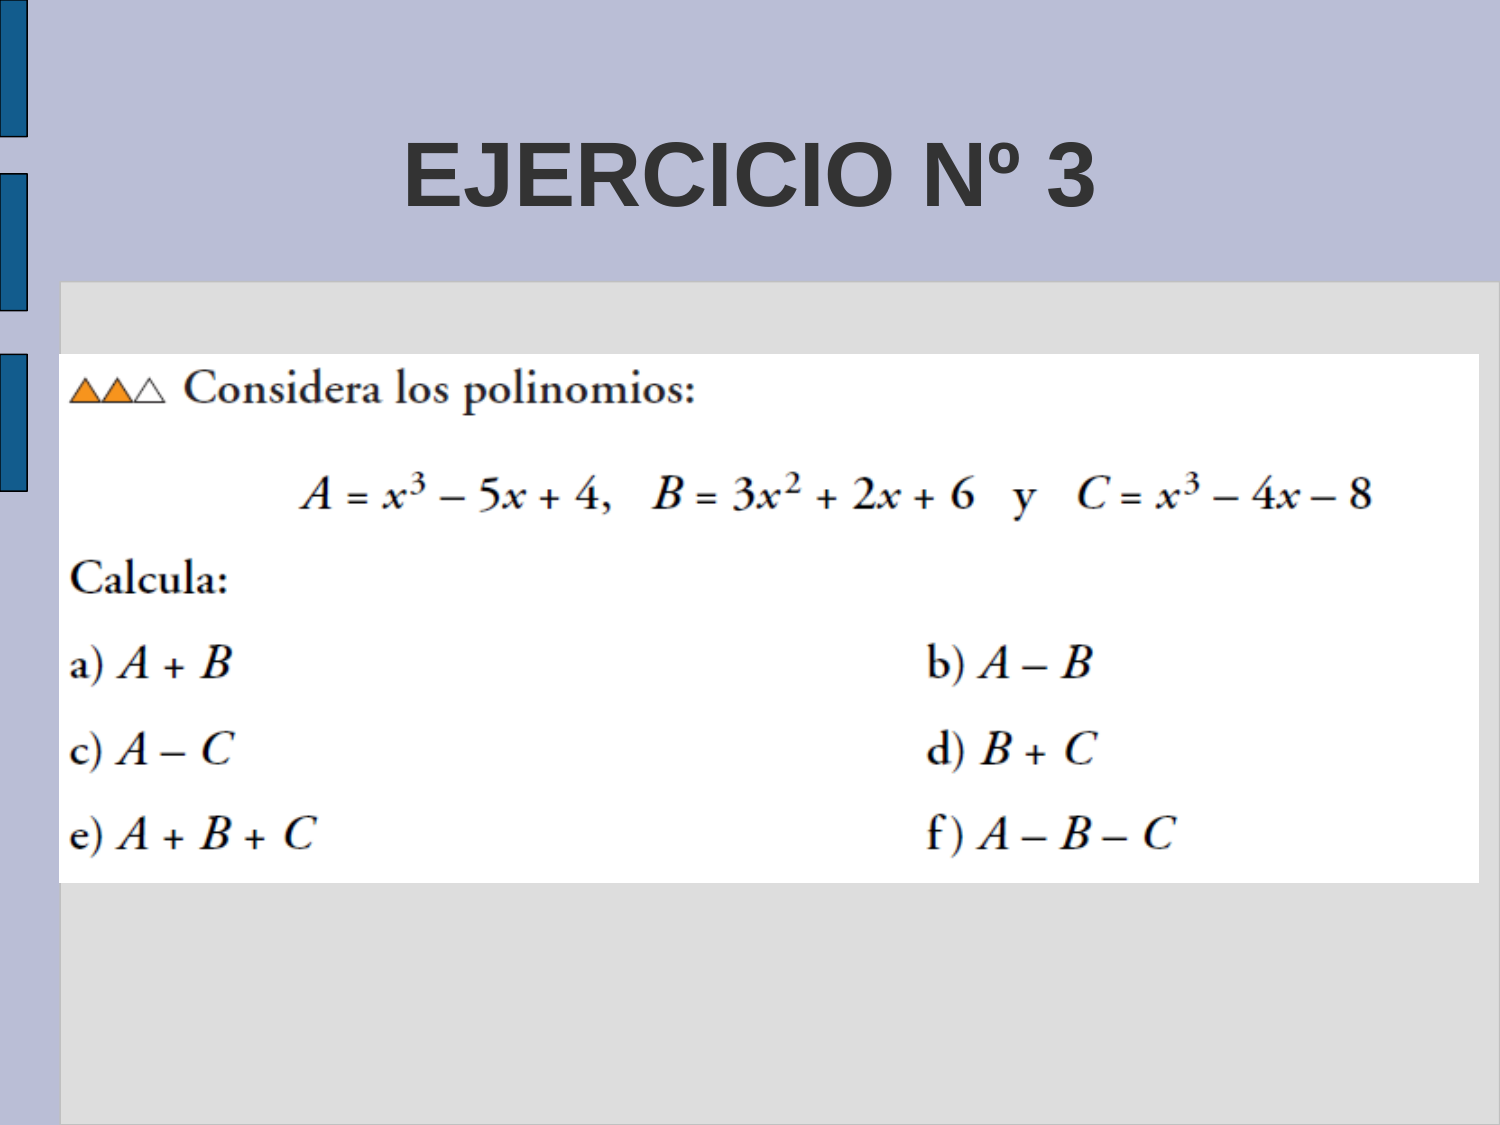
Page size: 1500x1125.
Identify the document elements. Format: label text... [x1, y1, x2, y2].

title EJERCICIO Nº 3 [110, 80, 1391, 271]
picture [59, 354, 1479, 884]
